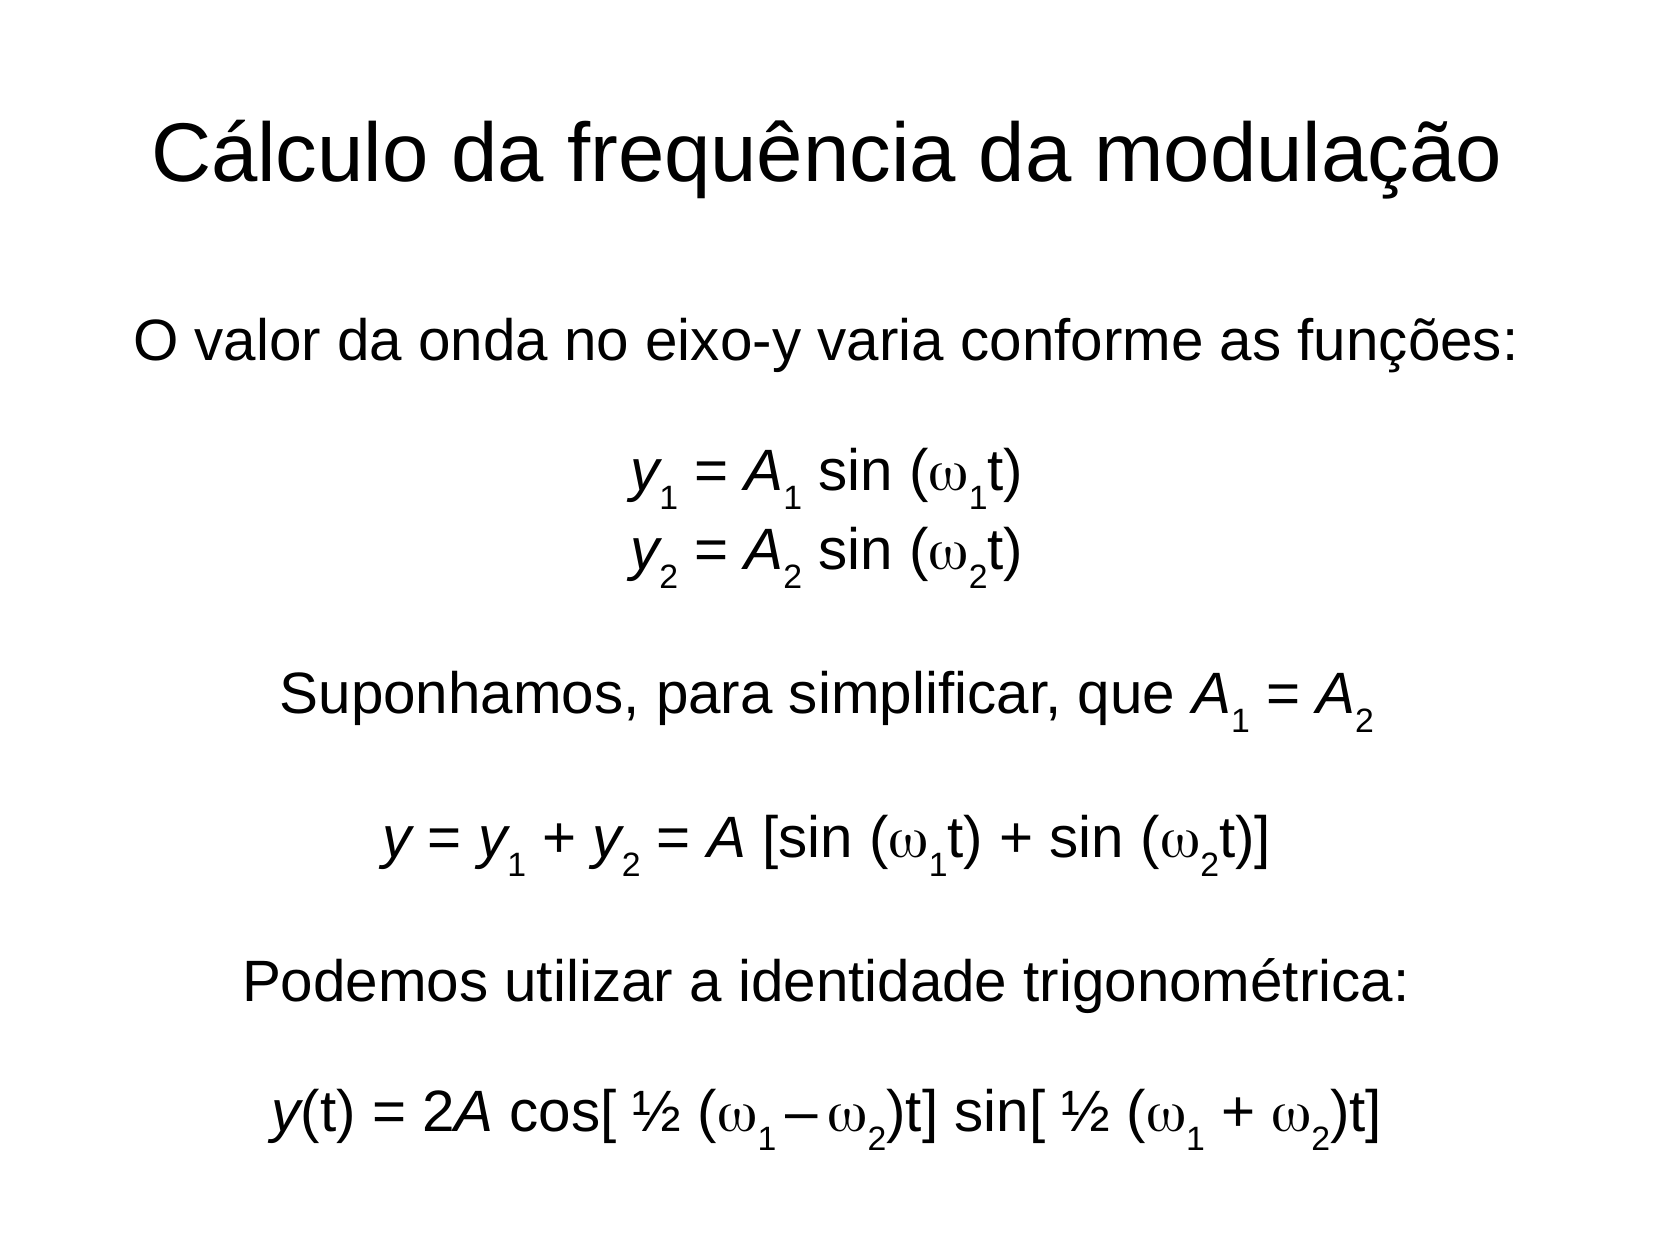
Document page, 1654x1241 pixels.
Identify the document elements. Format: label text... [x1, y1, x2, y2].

subtitle O valor da onda no eixo-y varia conforme as funções: y1 = A1 sin (w1t) y2 = A2 sin (w2t) Suponhamos, para simplificar, que A1 = A2 y = y1 + y2 = A [sin (w1t) + sin (w2t)] Podemos utilizar a identidade trigonométrica: y(t) = 2A cos[ ½ (w1 – w2)t] sin[ ½ (w1 + w2)t] [82, 294, 1571, 1171]
title Cálculo da frequência da modulação [82, 49, 1571, 257]
